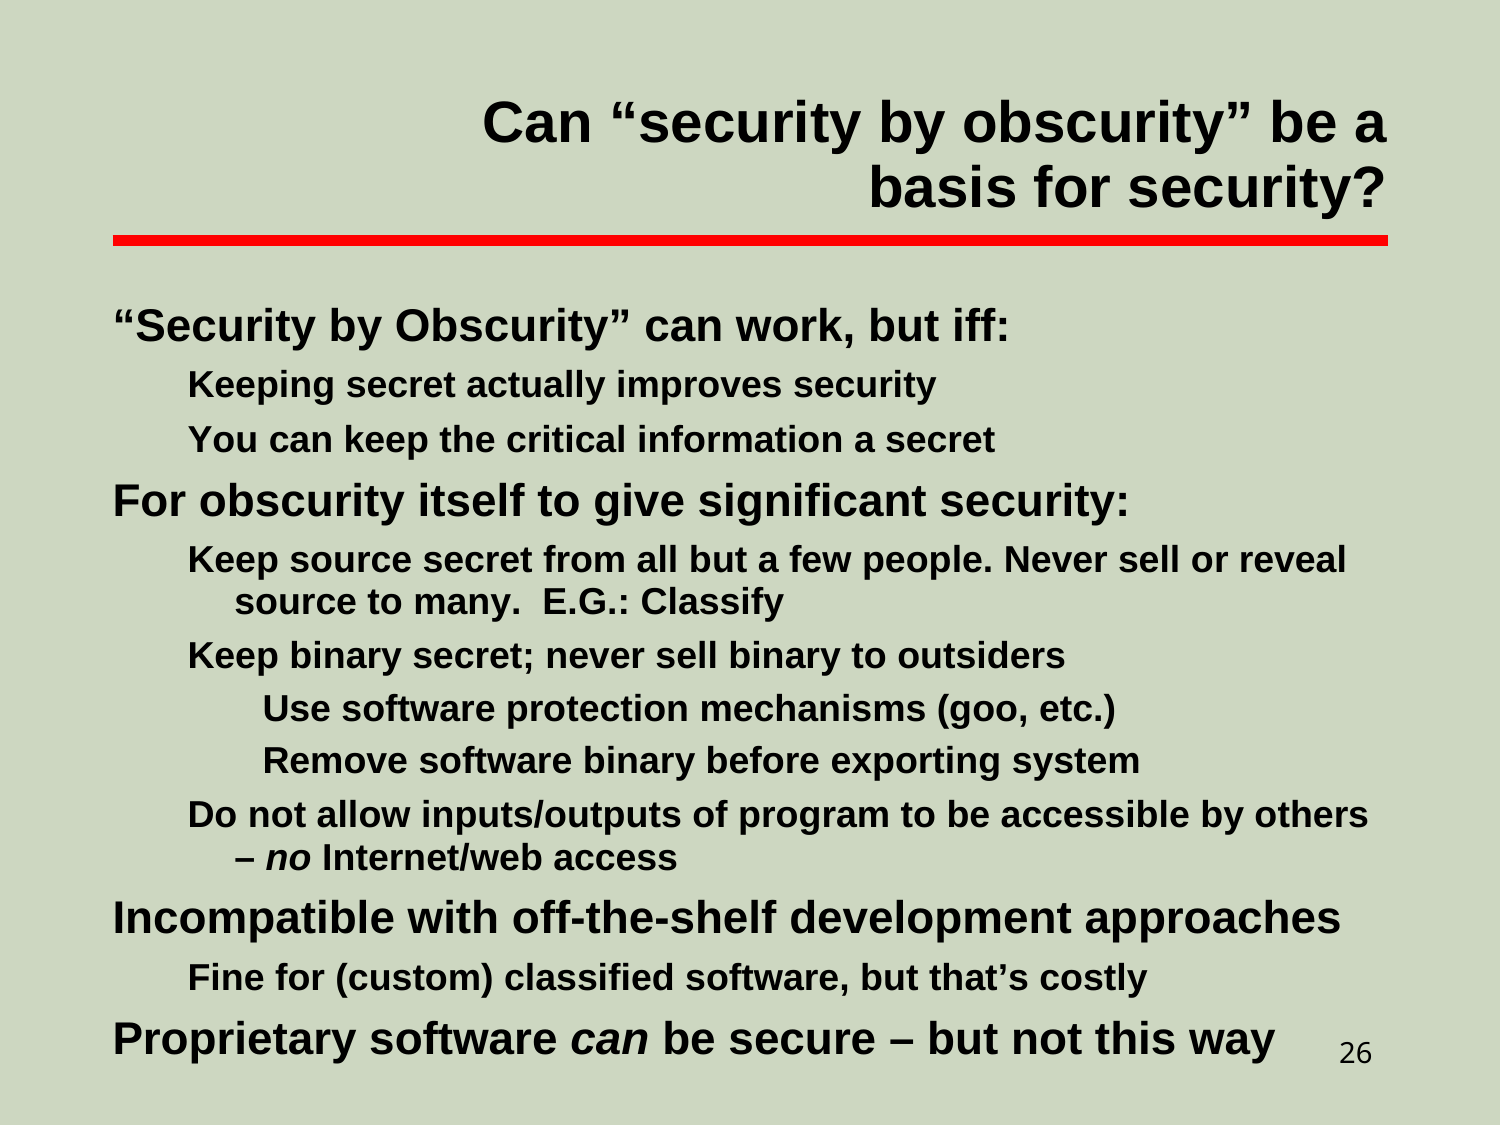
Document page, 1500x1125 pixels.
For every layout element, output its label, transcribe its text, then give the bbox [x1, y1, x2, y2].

title Can “security by obscurity” be a basis for security? [337, 85, 1388, 224]
list “Security by Obscurity” can work, but iff: Keeping secret actually improves security You can keep the critical information a secret For obscurity itself to give significant security: Keep source secret from all but a few people. Never sell or reveal source to many. E.G.: Classify Keep binary secret; never sell binary to outsiders Use software protection mechanisms (goo, etc.) Remove software binary before exporting system Do not allow inputs/outputs of program to be accessible by others – no Internet/web access Incompatible with off-the-shelf development approaches Fine for (custom) classified software, but that’s costly Proprietary software can be secure – but not this way [112, 299, 1388, 1111]
